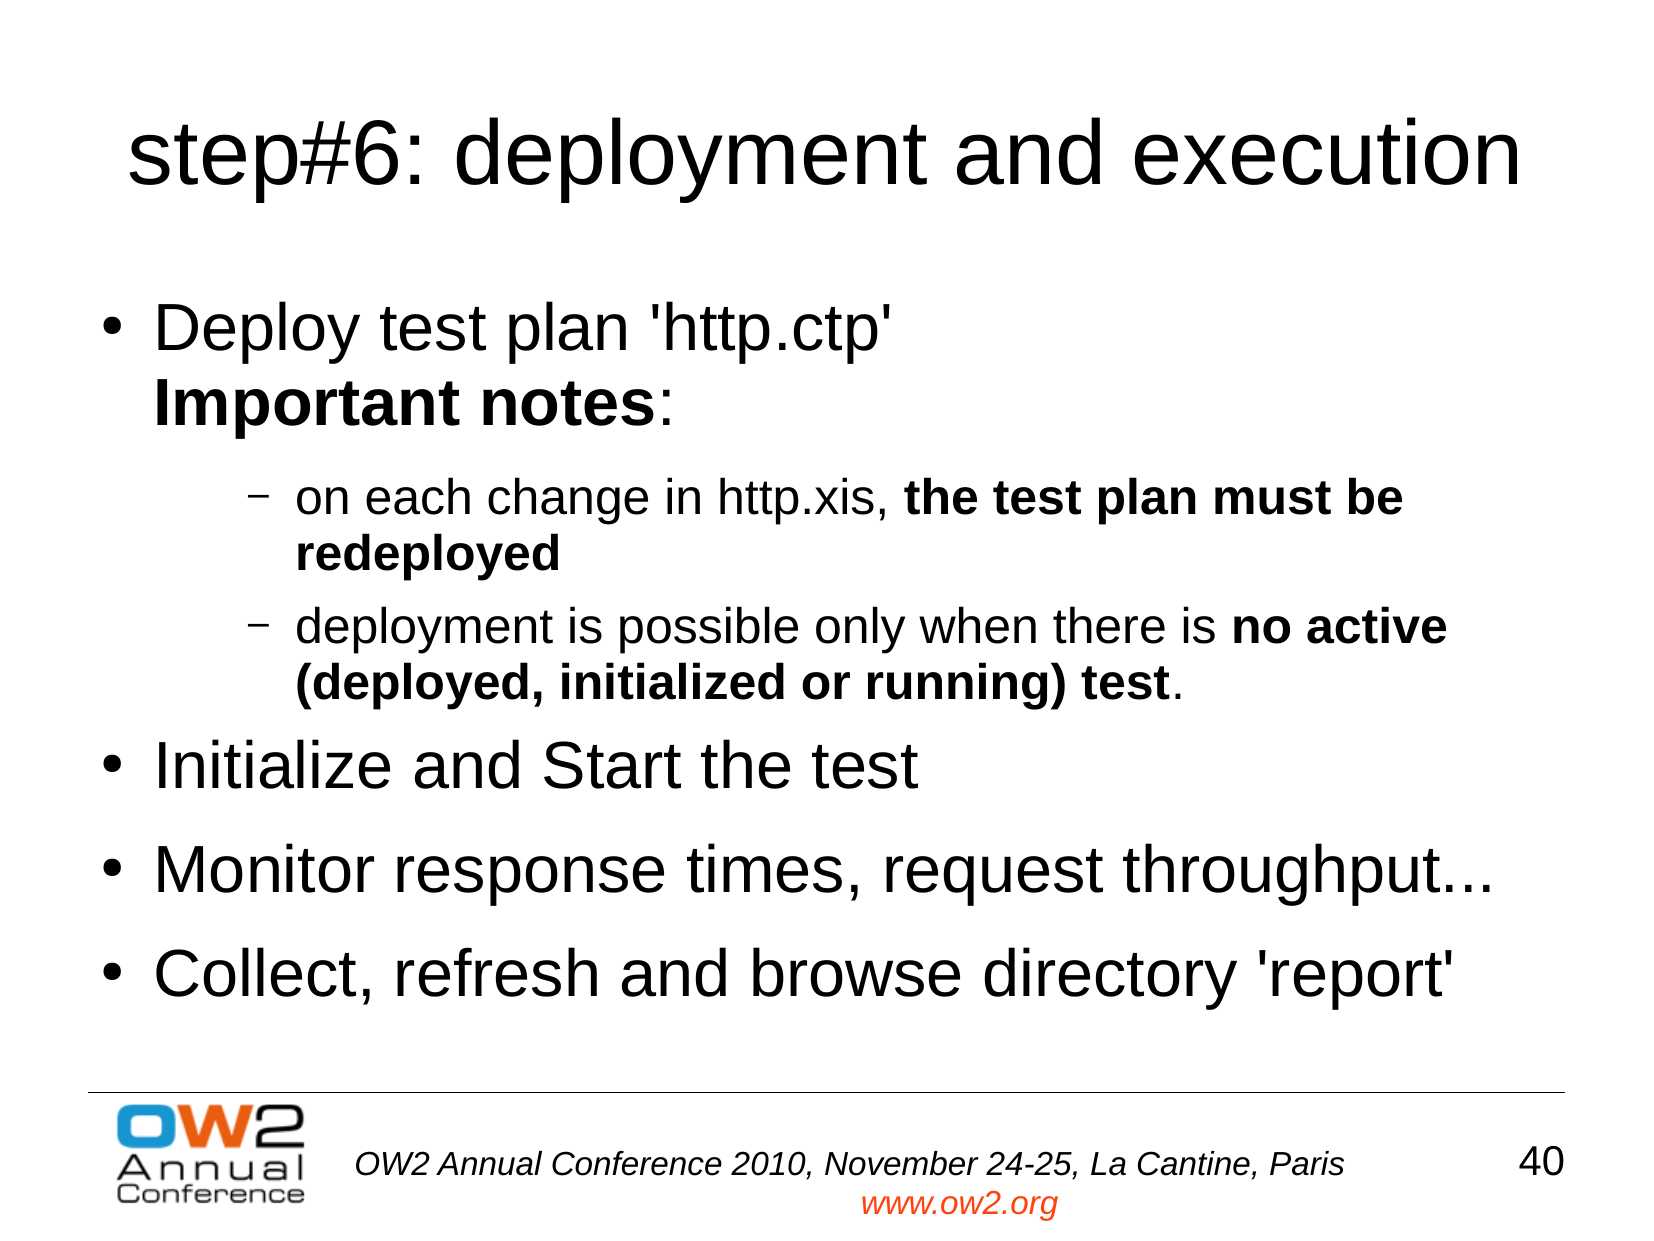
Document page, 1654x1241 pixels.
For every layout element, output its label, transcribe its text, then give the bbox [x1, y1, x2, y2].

picture [88, 1094, 333, 1213]
list Deploy test plan 'http.ctp' Important notes: on each change in http.xis, the test plan must be redeployed deployment is possible only when there is no active (deployed, initialized or running) test. Initialize and Start the test Monitor response times, request throughput... Collect, refresh and browse directory 'report' [82, 290, 1571, 1094]
title step#6: deployment and execution [82, 49, 1571, 257]
